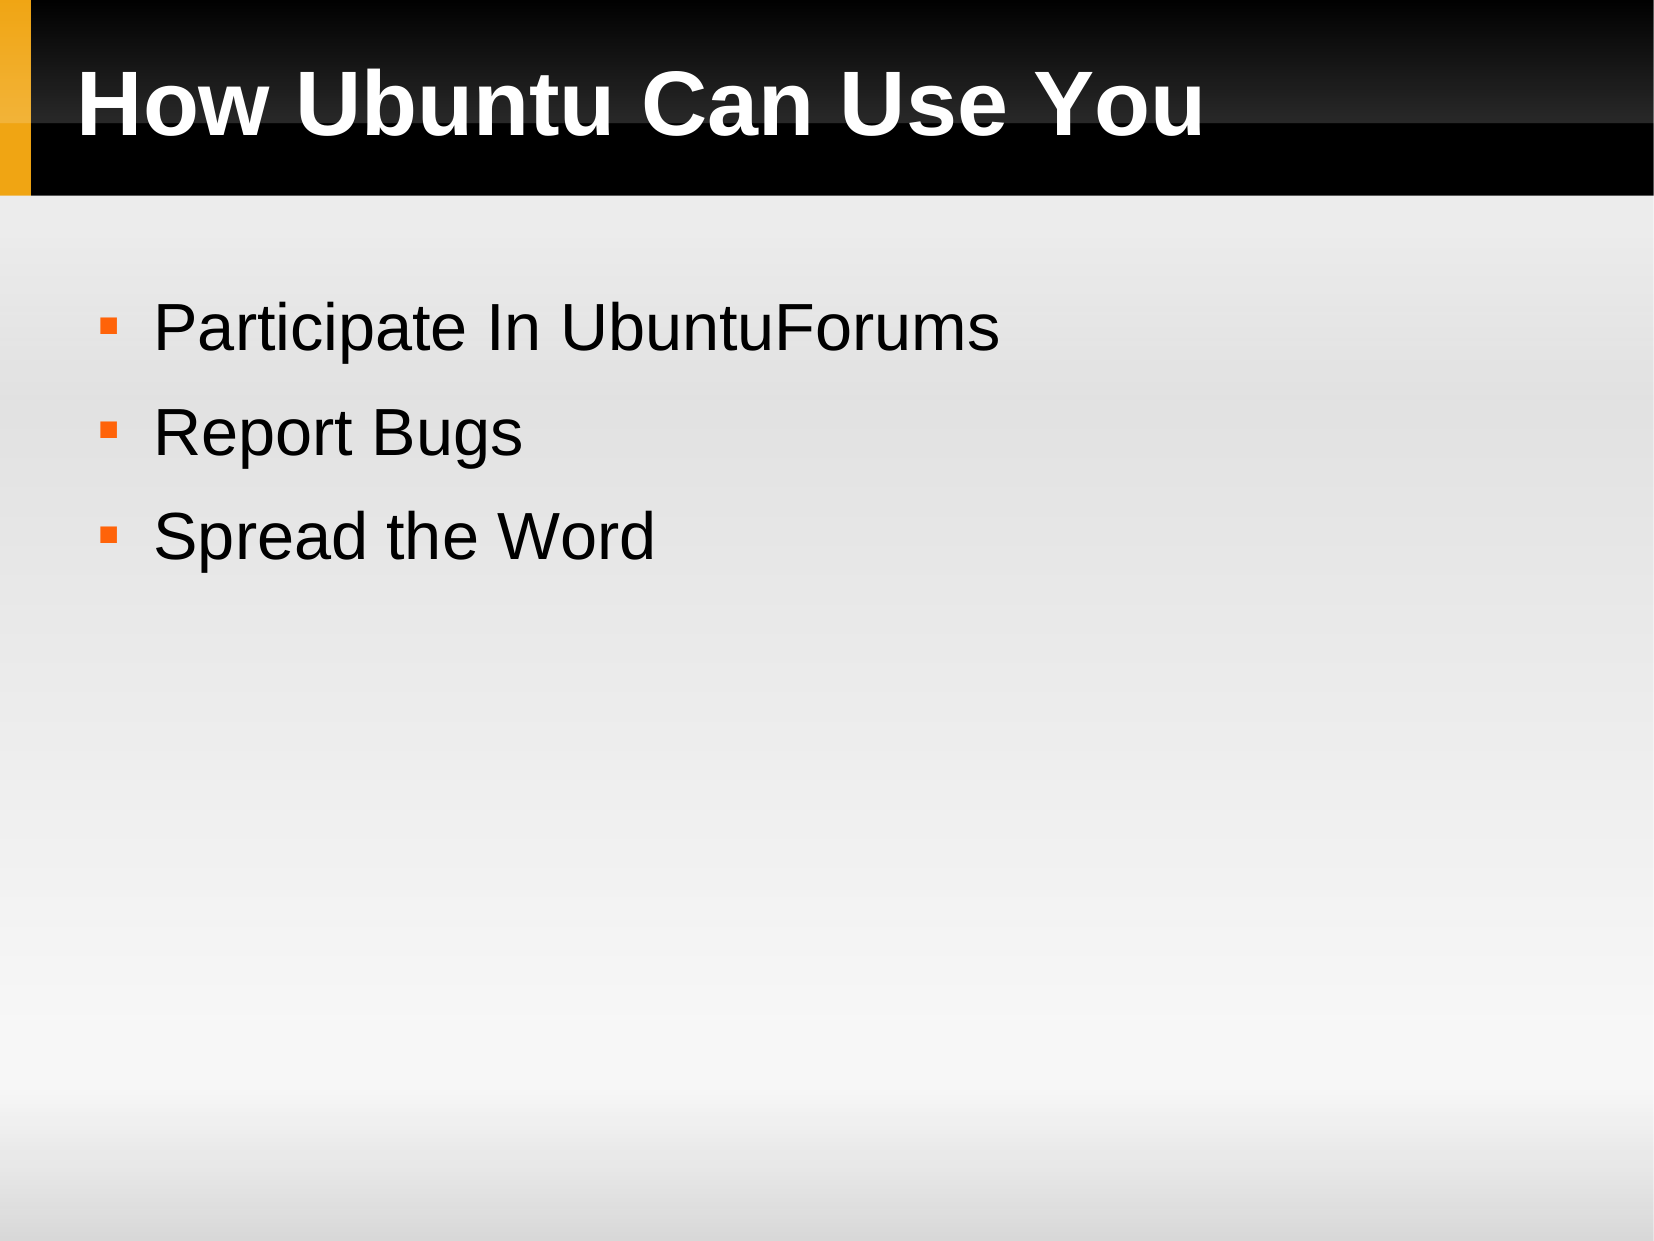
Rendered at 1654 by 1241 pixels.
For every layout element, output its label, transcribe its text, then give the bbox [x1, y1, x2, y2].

list Participate In UbuntuForums Report Bugs Spread the Word [82, 290, 1571, 1094]
title How Ubuntu Can Use You [76, 7, 1565, 200]
picture [0, 0, 1654, 1241]
